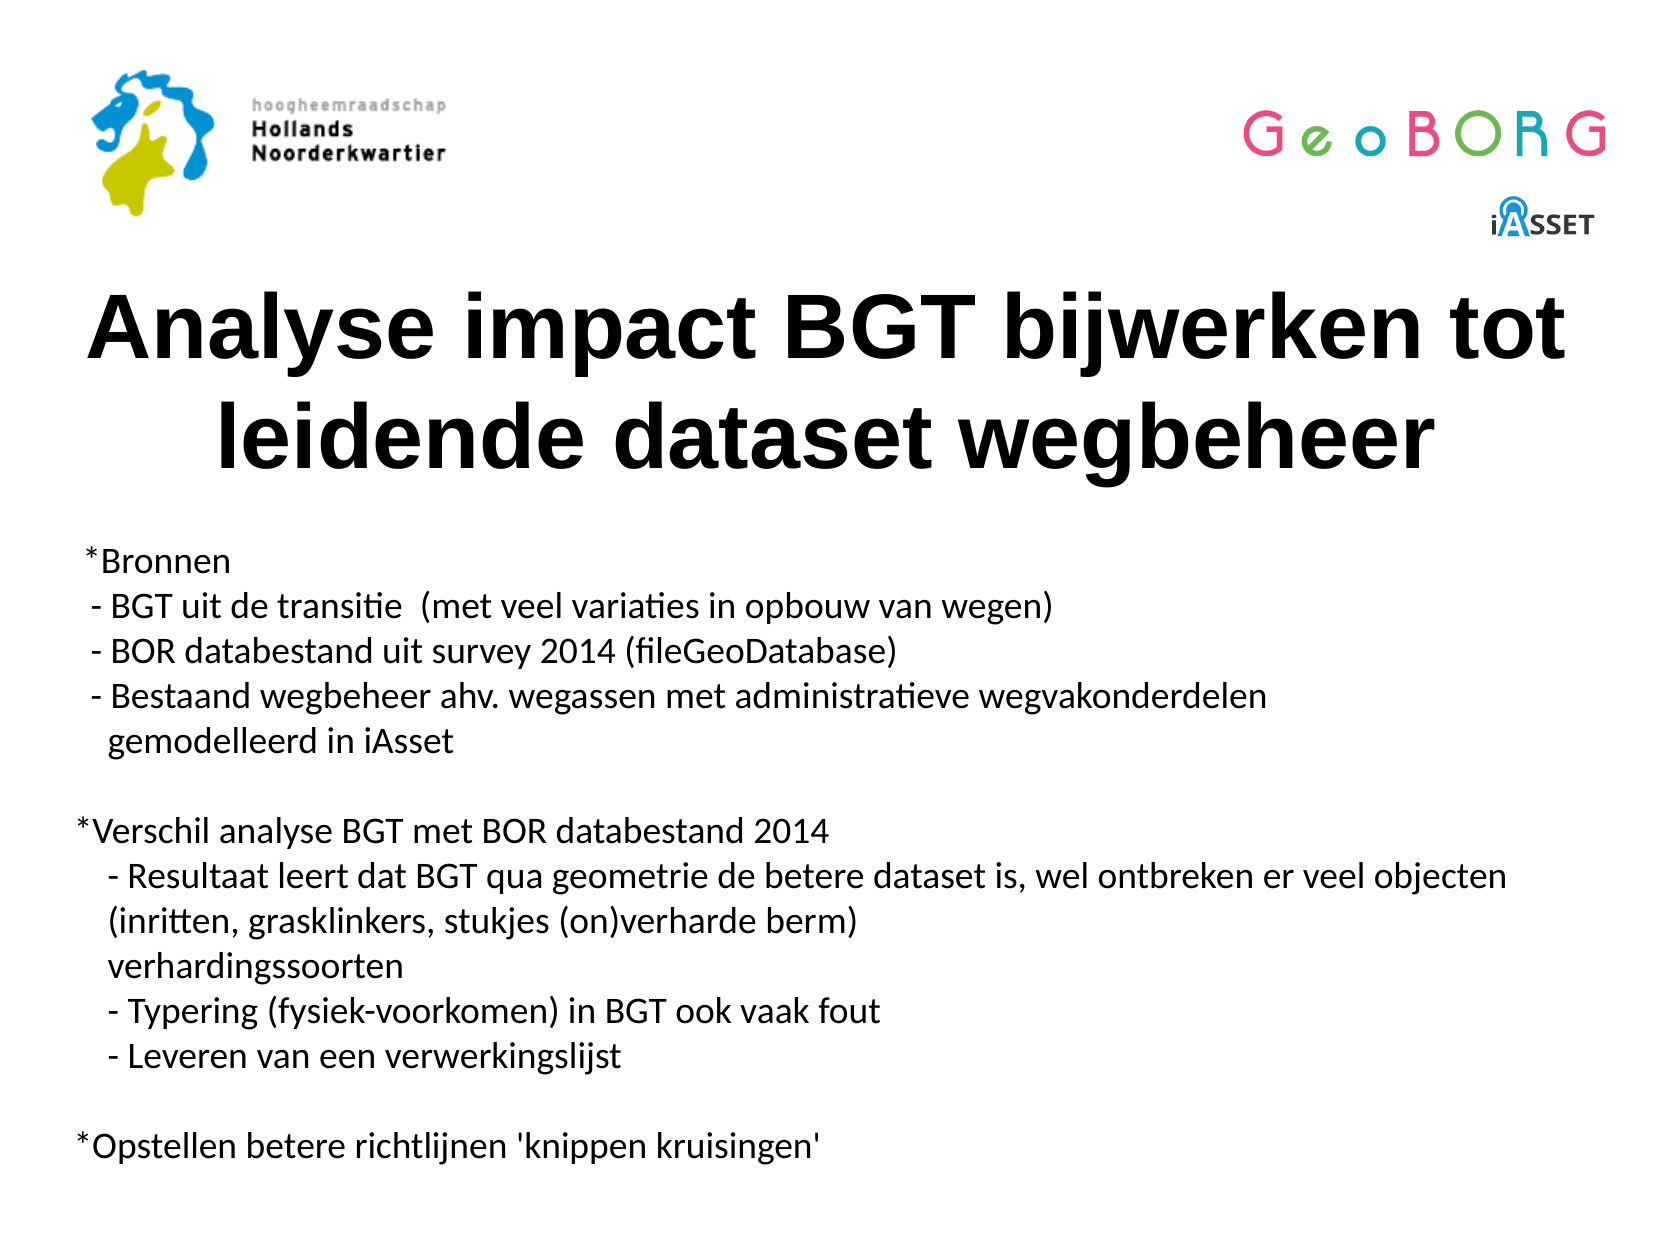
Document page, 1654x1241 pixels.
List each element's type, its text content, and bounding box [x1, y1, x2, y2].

picture [59, 47, 481, 240]
picture [1487, 195, 1595, 239]
title Analyse impact BGT bijwerken tot leidende dataset wegbeheer [82, 269, 1571, 528]
text_box *Bronnen - BGT uit de transitie (met veel variaties in opbouw van wegen) - BOR databestand uit survey 2014 (fileGeoDatabase) - Bestaand wegbeheer ahv. wegassen met administratieve wegvakonderdelen gemodelleerd in iAsset *Verschil analyse BGT met BOR databestand 2014 - Resultaat leert dat BGT qua geometrie de betere dataset is, wel ontbreken er veel objecten (inritten, grasklinkers, stukjes (on)verharde berm) verhardingssoorten - Typering (fysiek-voorkomen) in BGT ook vaak fout - Leveren van een verwerkingslijst *Opstellen betere richtlijnen 'knippen kruisingen' [41, 528, 1612, 1180]
picture [1239, 106, 1619, 165]
